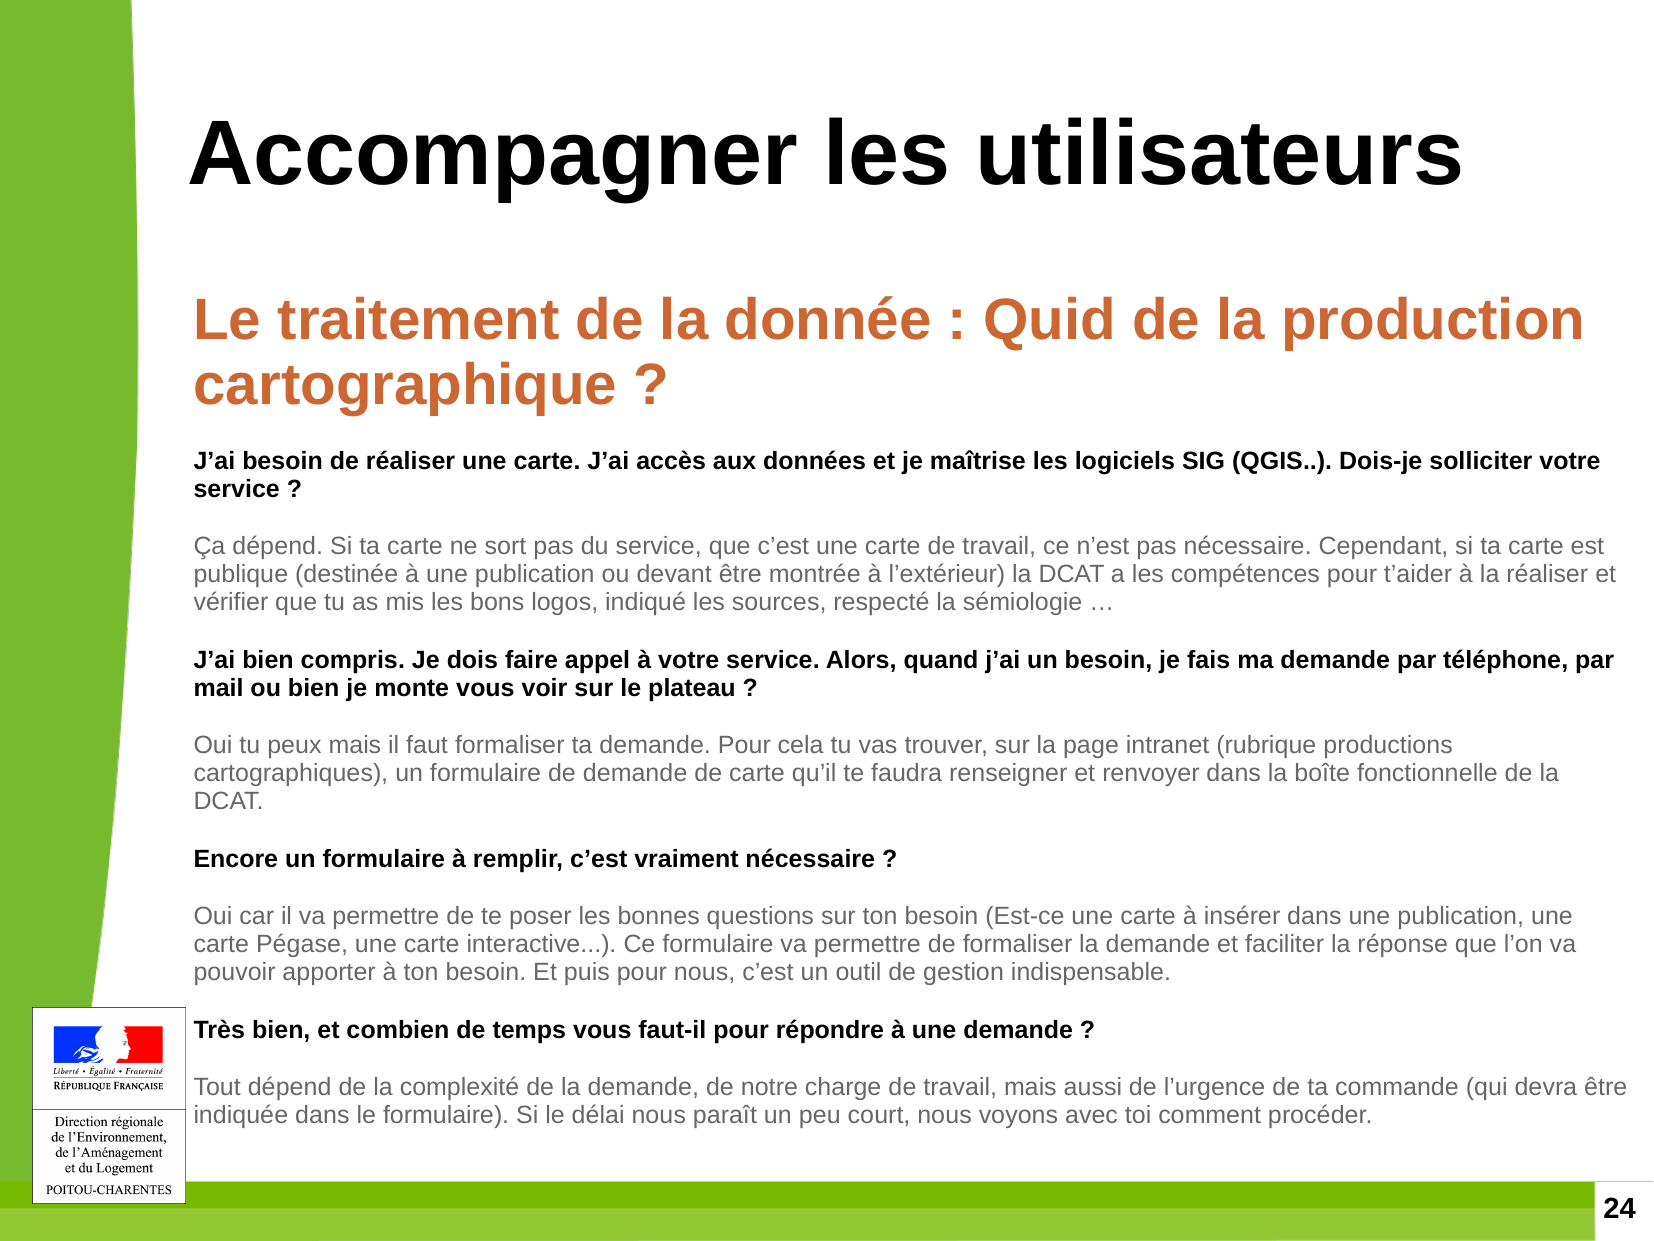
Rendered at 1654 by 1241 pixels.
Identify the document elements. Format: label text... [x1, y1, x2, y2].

list Le traitement de la donnée : Quid de la production cartographique ? J’ai besoin de réaliser une carte. J’ai accès aux données et je maîtrise les logiciels SIG (QGIS..). Dois-je solliciter votre service ? Ça dépend. Si ta carte ne sort pas du service, que c’est une carte de travail, ce n’est pas nécessaire. Cependant, si ta carte est publique (destinée à une publication ou devant être montrée à l’extérieur) la DCAT a les compétences pour t’aider à la réaliser et vérifier que tu as mis les bons logos, indiqué les sources, respecté la sémiologie … J’ai bien compris. Je dois faire appel à votre service. Alors, quand j’ai un besoin, je fais ma demande par téléphone, par mail ou bien je monte vous voir sur le plateau ? Oui tu peux mais il faut formaliser ta demande. Pour cela tu vas trouver, sur la page intranet (rubrique productions cartographiques), un formulaire de demande de carte qu’il te faudra renseigner et renvoyer dans la boîte fonctionnelle de la DCAT. Encore un formulaire à remplir, c’est vraiment nécessaire ? Oui car il va permettre de te poser les bonnes questions sur ton besoin (Est-ce une carte à insérer dans une publication, une carte Pégase, une carte interactive...). Ce formulaire va permettre de formaliser la demande et faciliter la réponse que l’on va pouvoir apporter à ton besoin. Et puis pour nous, c’est un outil de gestion indispensable. Très bien, et combien de temps vous faut-il pour répondre à une demande ? Tout dépend de la complexité de la demande, de notre charge de travail, mais aussi de l’urgence de ta commande (qui devra être indiquée dans le formulaire). Si le délai nous paraît un peu court, nous voyons avec toi comment procéder. [193, 287, 1635, 1205]
title Accompagner les utilisateurs [82, 49, 1571, 257]
picture [0, 0, 1654, 1241]
